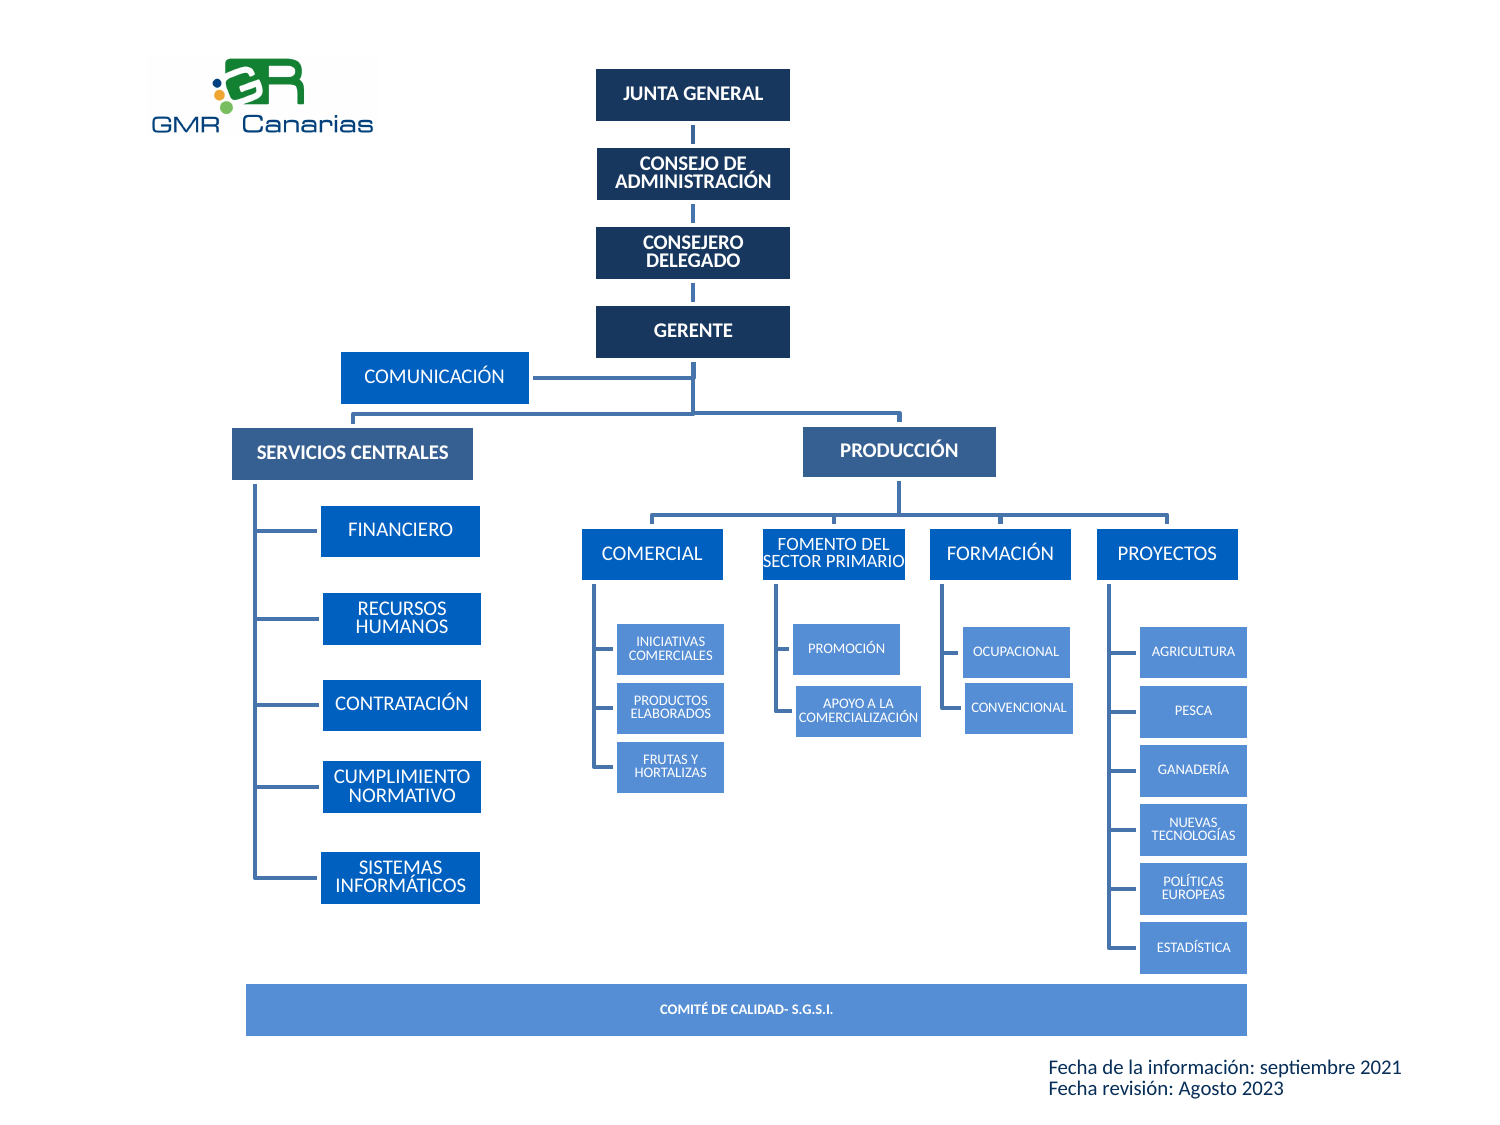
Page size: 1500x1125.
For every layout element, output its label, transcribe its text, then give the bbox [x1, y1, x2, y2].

text_box FINANCIERO [319, 503, 483, 560]
text_box PRODUCTOS ELABORADOS [615, 680, 727, 737]
text_box CONSEJO DE ADMINISTRACIÓN [595, 146, 792, 202]
text_box CONSEJERO DELEGADO [594, 225, 793, 281]
text_box NUEVAS TECNOLOGÍAS [1137, 802, 1250, 858]
text_box PESCA [1137, 684, 1250, 740]
text_box COMITÉ DE CALIDAD- S.G.S.I. [244, 982, 1250, 1039]
text_box SISTEMAS INFORMÁTICOS [319, 850, 483, 906]
text_box CUMPLIMIENTO NORMATIVO [320, 759, 484, 815]
text_box ESTADÍSTICA [1138, 920, 1250, 977]
text_box COMUNICACIÓN [338, 349, 532, 406]
text_box SERVICIOS CENTRALES [230, 425, 476, 482]
text_box CONVENCIONAL [963, 680, 1075, 737]
text_box RECURSOS HUMANOS [320, 591, 484, 647]
text_box POLÍTICAS EUROPEAS [1137, 861, 1250, 917]
text_box OCUPACIONAL [960, 624, 1072, 681]
text_box INICIATIVAS COMERCIALES [615, 621, 727, 678]
text_box FRUTAS Y HORTALIZAS [615, 739, 727, 796]
text_box COMERCIAL [579, 526, 726, 583]
text_box AGRICULTURA [1137, 624, 1250, 681]
text_box GANADERÍA [1137, 743, 1250, 799]
text_box Fecha de la información: septiembre 2021 Fecha revisión: Agosto 2023 [1033, 1052, 1430, 1125]
text_box PRODUCCIÓN [800, 424, 999, 480]
text_box GERENTE [594, 304, 793, 360]
text_box APOYO A LA COMERCIALIZACIÓN [793, 683, 924, 740]
text_box FOMENTO DEL SECTOR PRIMARIO [761, 526, 907, 583]
text_box PROYECTOS [1094, 526, 1240, 583]
text_box JUNTA GENERAL [594, 67, 793, 123]
picture [147, 54, 378, 138]
text_box PROMOCIÓN [790, 621, 903, 678]
text_box FORMACIÓN [927, 526, 1074, 583]
text_box CONTRATACIÓN [320, 677, 484, 734]
